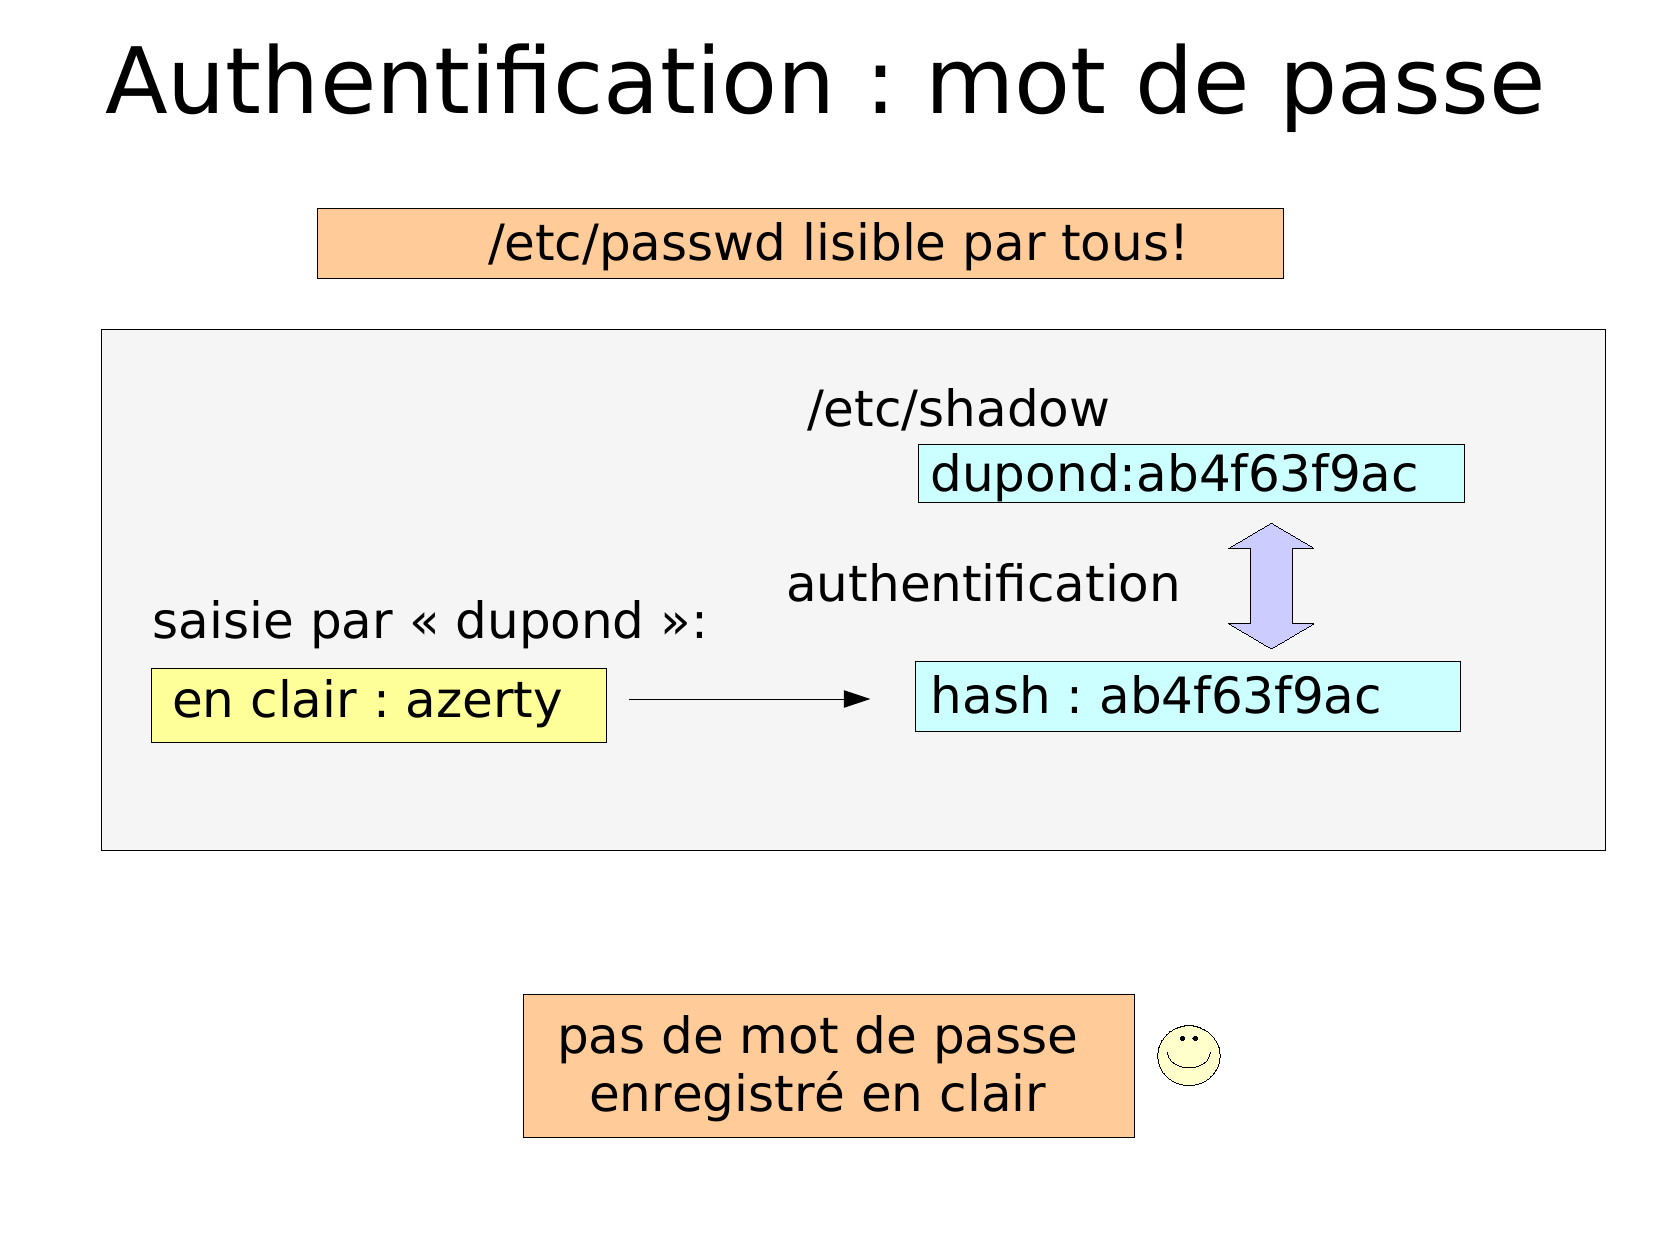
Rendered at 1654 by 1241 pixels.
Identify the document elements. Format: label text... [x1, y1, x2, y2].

text_box saisie par « dupond »: [152, 592, 709, 651]
text_box en clair : azerty [172, 671, 580, 730]
text_box [523, 994, 1135, 1138]
text_box [317, 208, 1284, 279]
text_box pas de mot de passe enregistré en clair [557, 1007, 1079, 1124]
text_box authentification [786, 555, 1182, 614]
text_box hash : ab4f63f9ac [930, 667, 1399, 726]
text_box /etc/passwd lisible par tous! [488, 214, 1191, 273]
text_box dupond:ab4f63f9ac [930, 444, 1420, 503]
text_box [1157, 1025, 1221, 1086]
text_box [101, 329, 1606, 851]
title Authentification : mot de passe [0, 17, 1654, 143]
text_box /etc/shadow [807, 380, 1148, 439]
